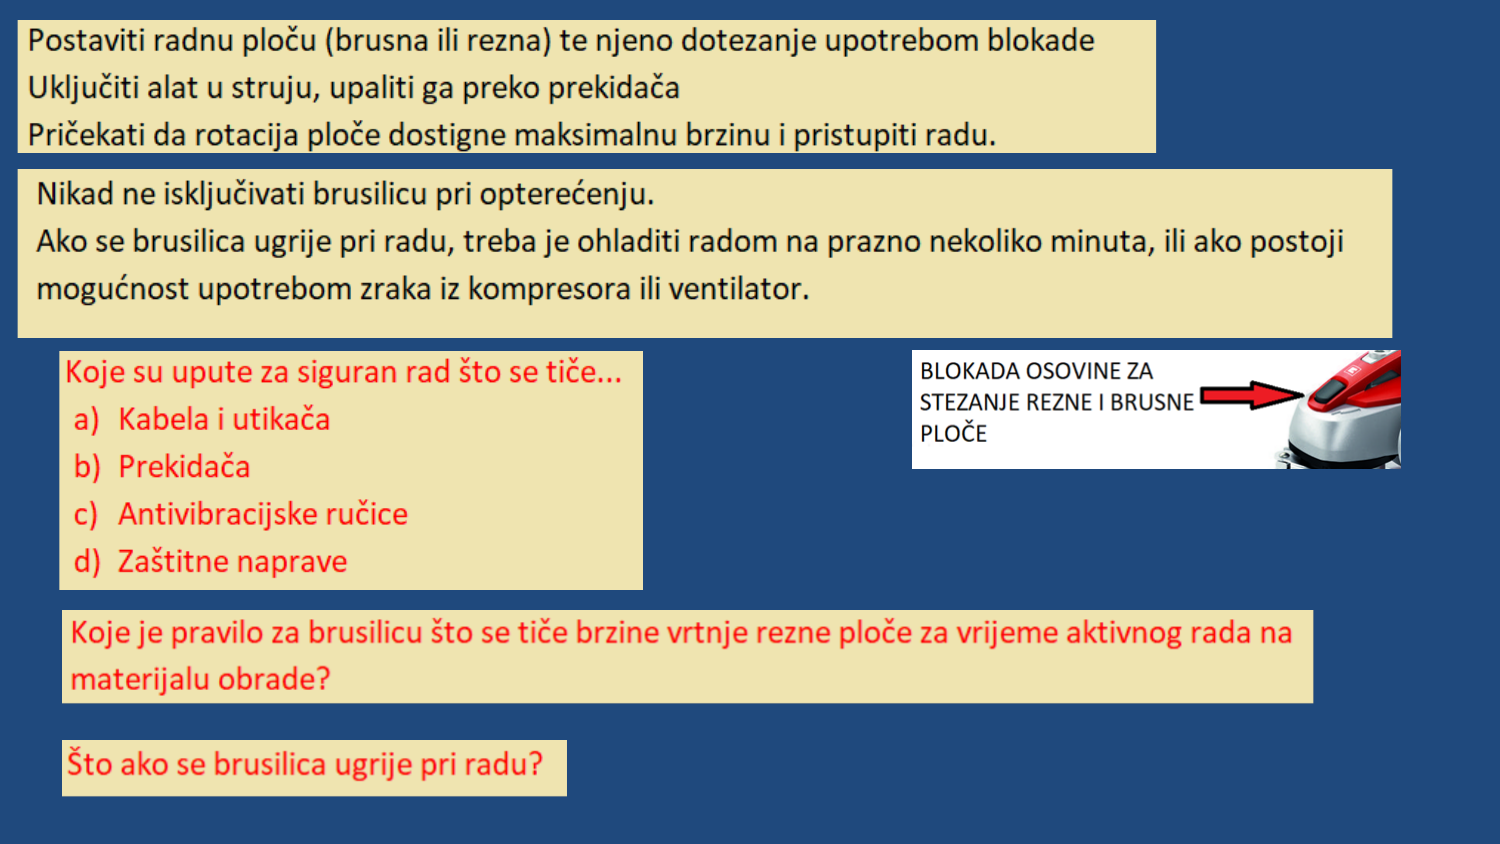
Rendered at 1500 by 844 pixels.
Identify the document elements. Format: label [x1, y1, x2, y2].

picture [17, 169, 1393, 338]
picture [59, 351, 643, 590]
picture [17, 20, 1157, 153]
picture [62, 740, 568, 797]
picture [62, 610, 1314, 705]
picture [912, 351, 1401, 470]
